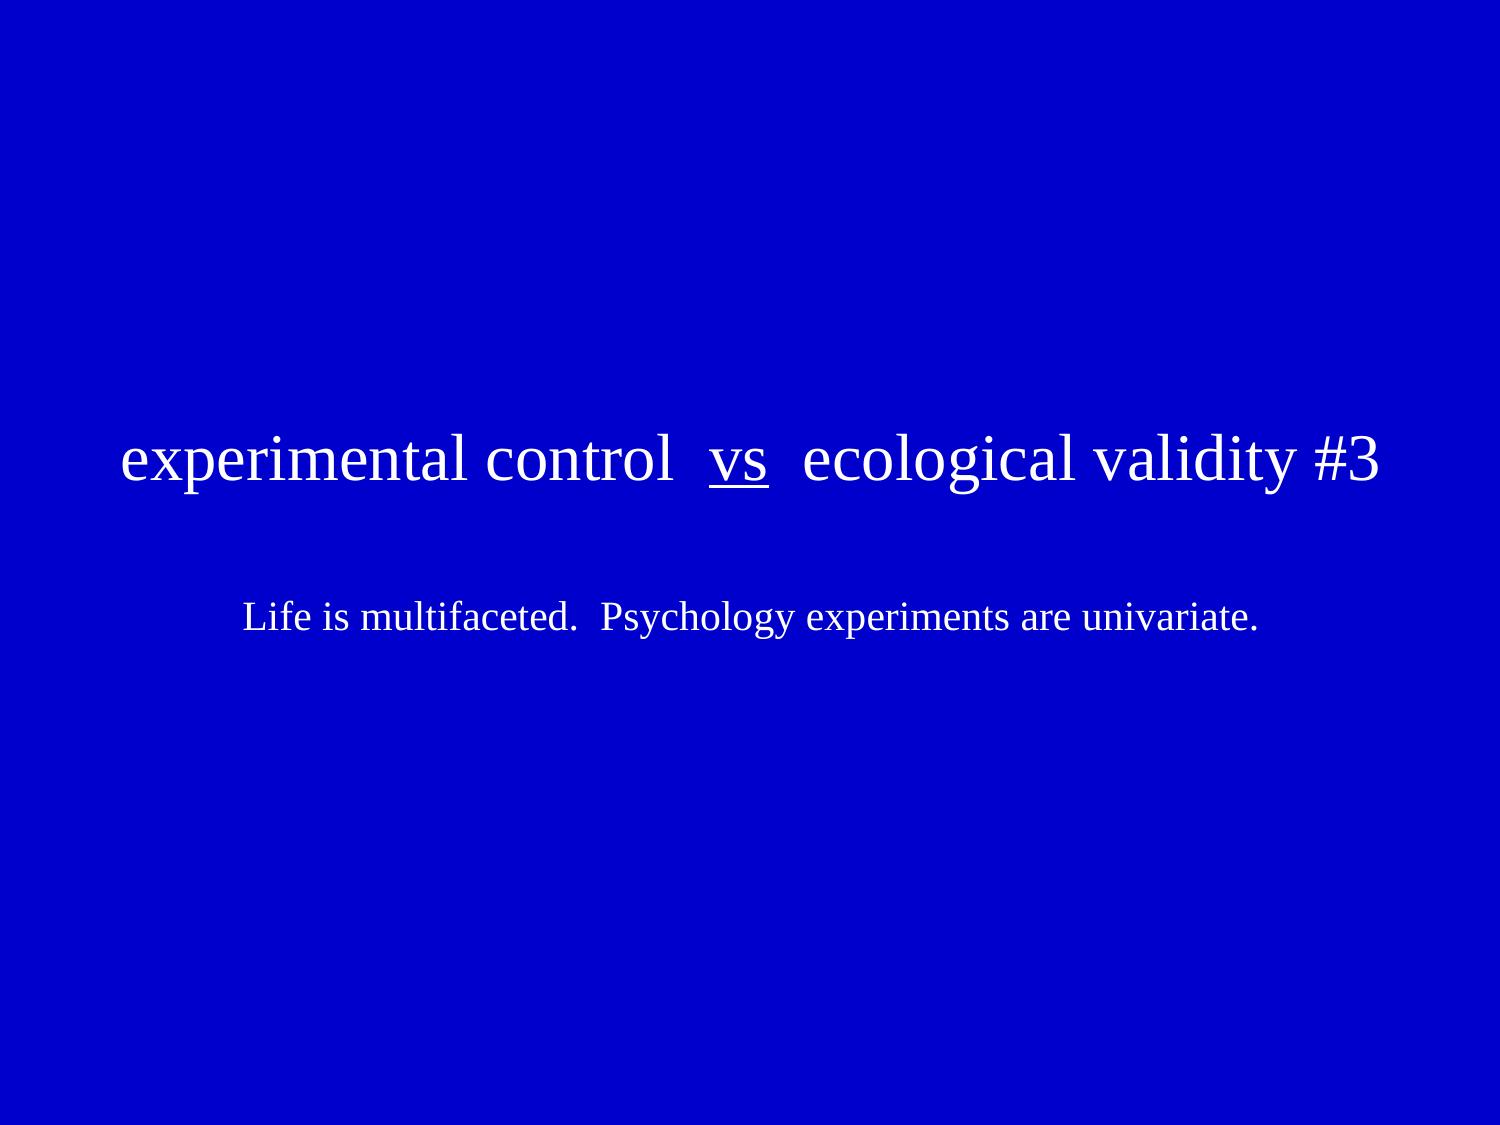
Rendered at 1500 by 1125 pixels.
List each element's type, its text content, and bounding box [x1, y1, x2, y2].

title experimental control vs ecological validity #3 Life is multifaceted. Psychology experiments are univariate. [67, 293, 1435, 753]
